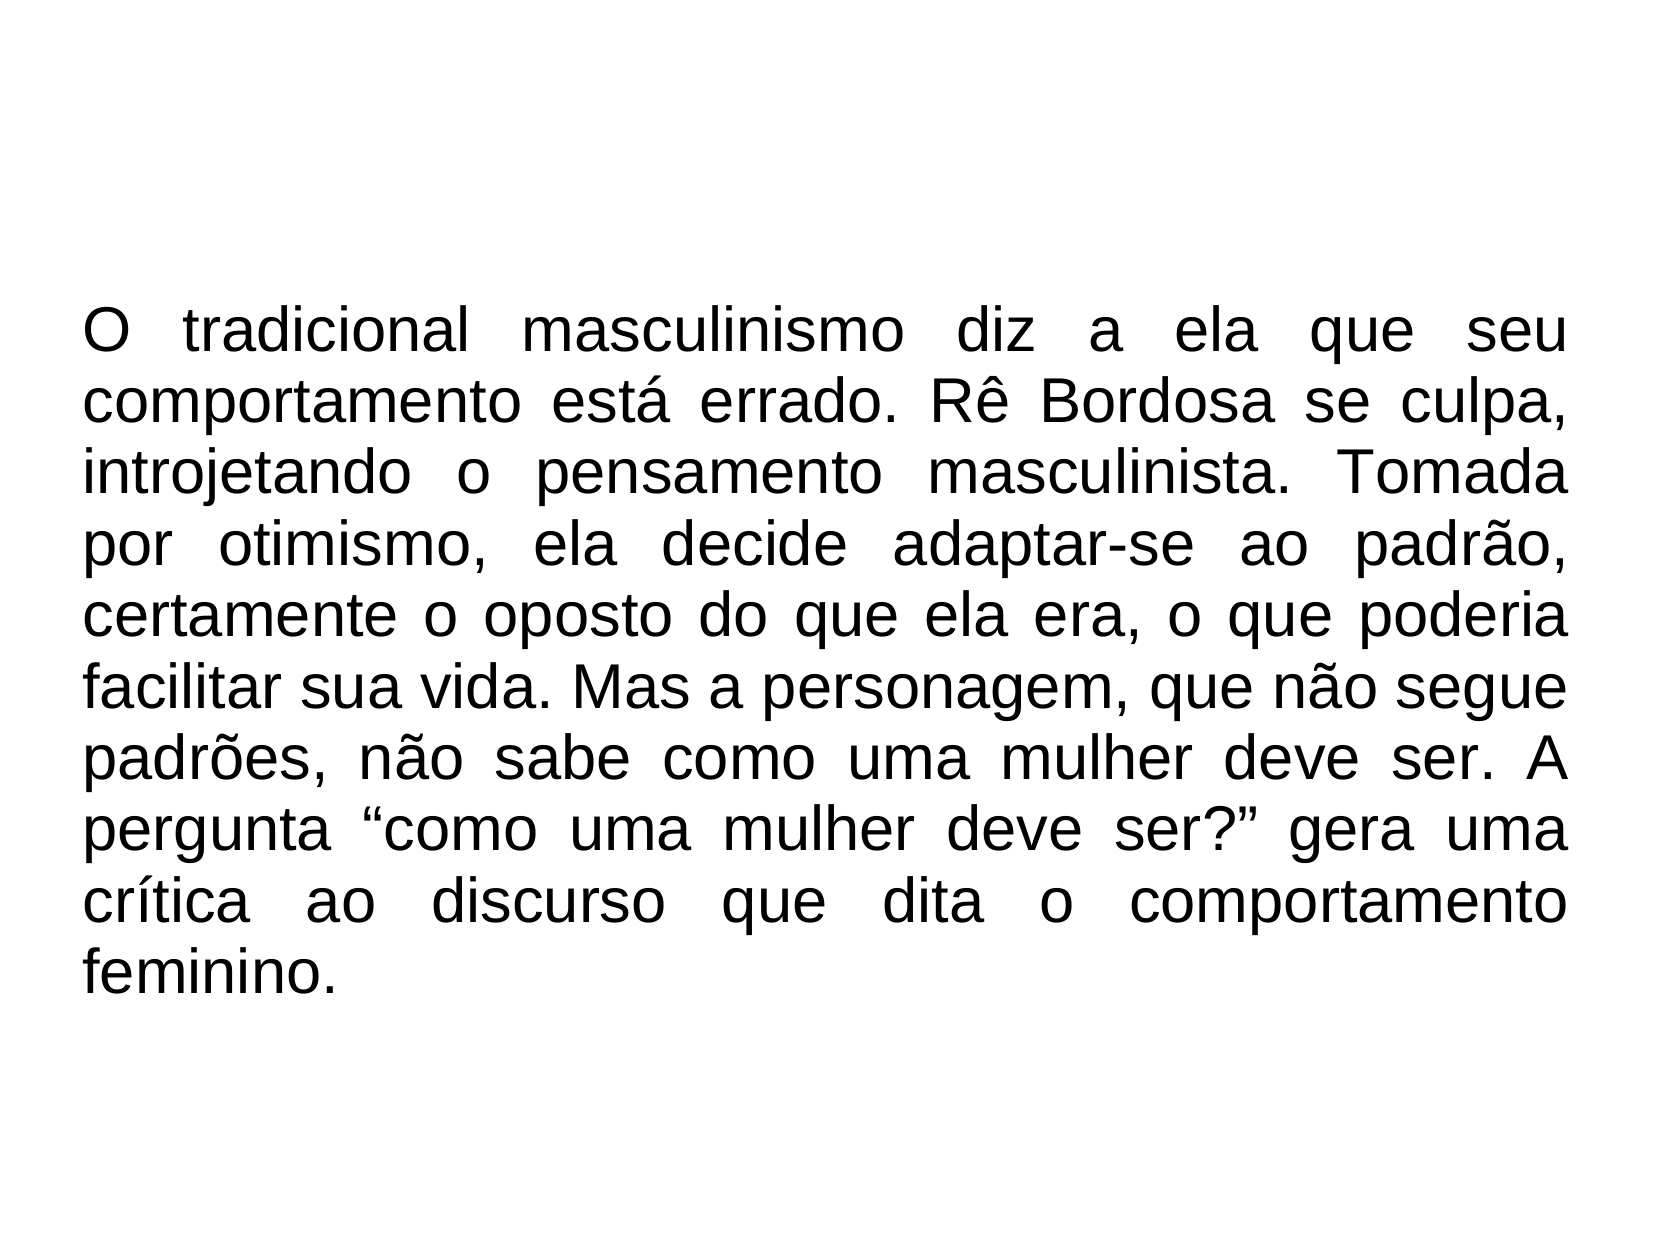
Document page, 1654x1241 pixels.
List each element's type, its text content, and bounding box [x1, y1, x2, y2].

list O tradicional masculinismo diz a ela que seu comportamento está errado. Rê Bordosa se culpa, introjetando o pensamento masculinista. Tomada por otimismo, ela decide adaptar-se ao padrão, certamente o oposto do que ela era, o que poderia facilitar sua vida. Mas a personagem, que não segue padrões, não sabe como uma mulher deve ser. A pergunta “como uma mulher deve ser?” gera uma crítica ao discurso que dita o comportamento feminino. [82, 290, 1571, 1010]
